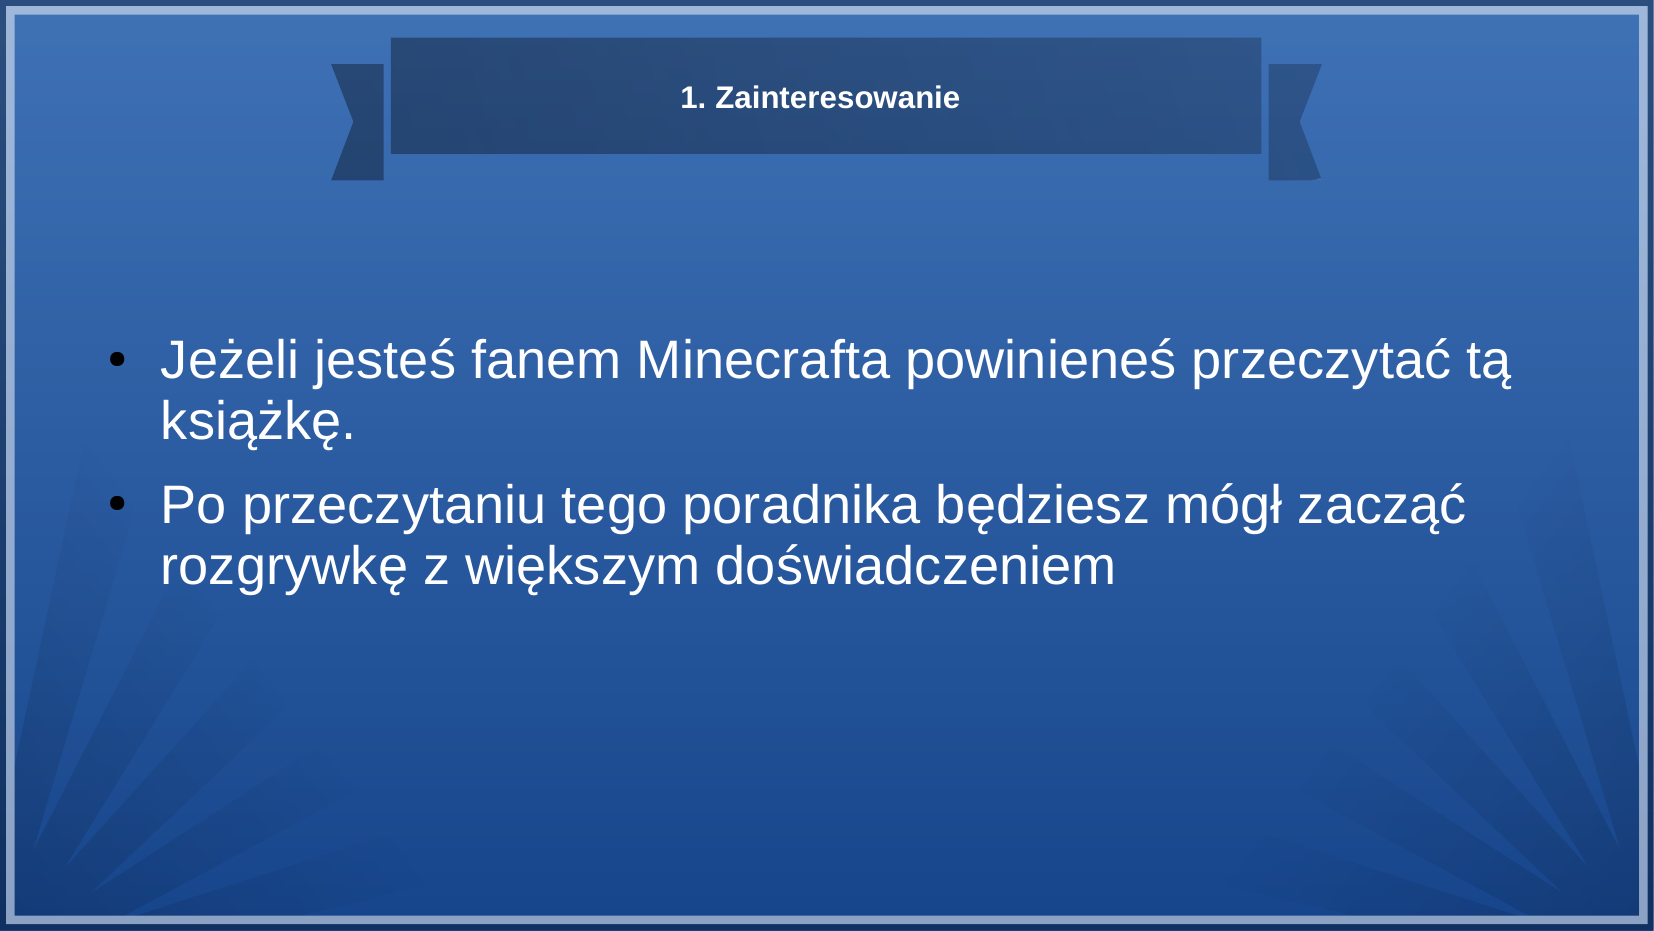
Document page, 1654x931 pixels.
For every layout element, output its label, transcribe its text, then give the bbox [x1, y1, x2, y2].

title 1. Zainteresowanie [390, 45, 1261, 151]
list Jeżeli jesteś fanem Minecrafta powinieneś przeczytać tą książkę. Po przeczytaniu tego poradnika będziesz mógł zacząć rozgrywkę z większym doświadczeniem [90, 330, 1579, 806]
